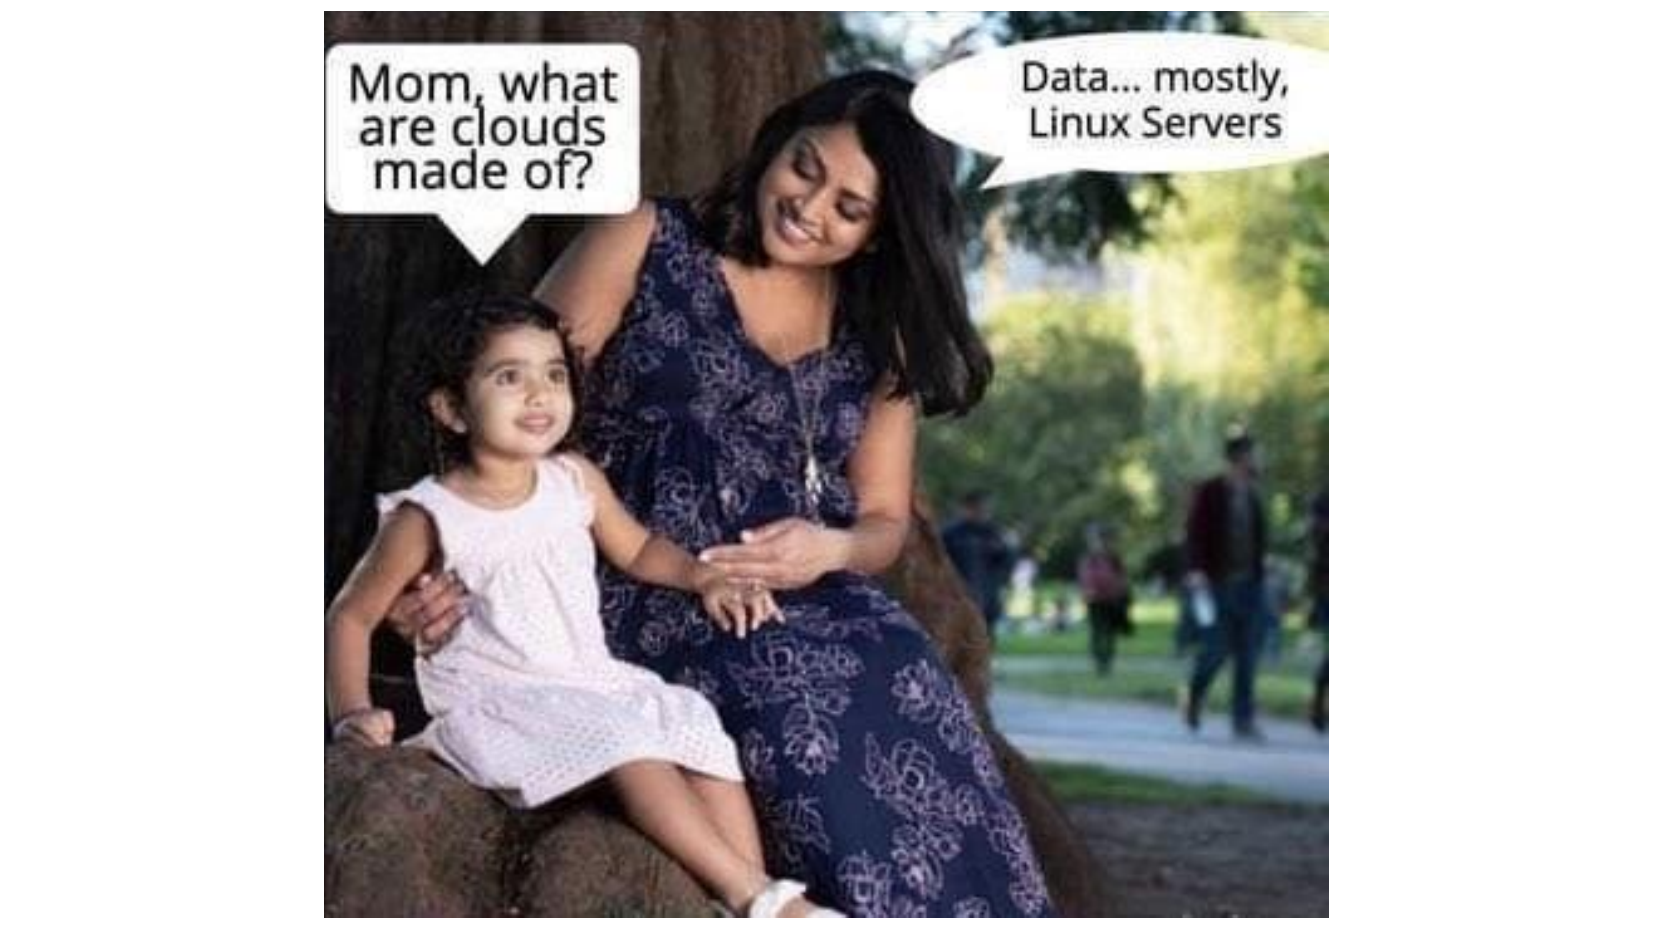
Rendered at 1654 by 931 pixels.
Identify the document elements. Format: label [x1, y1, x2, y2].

picture [324, 11, 1329, 918]
